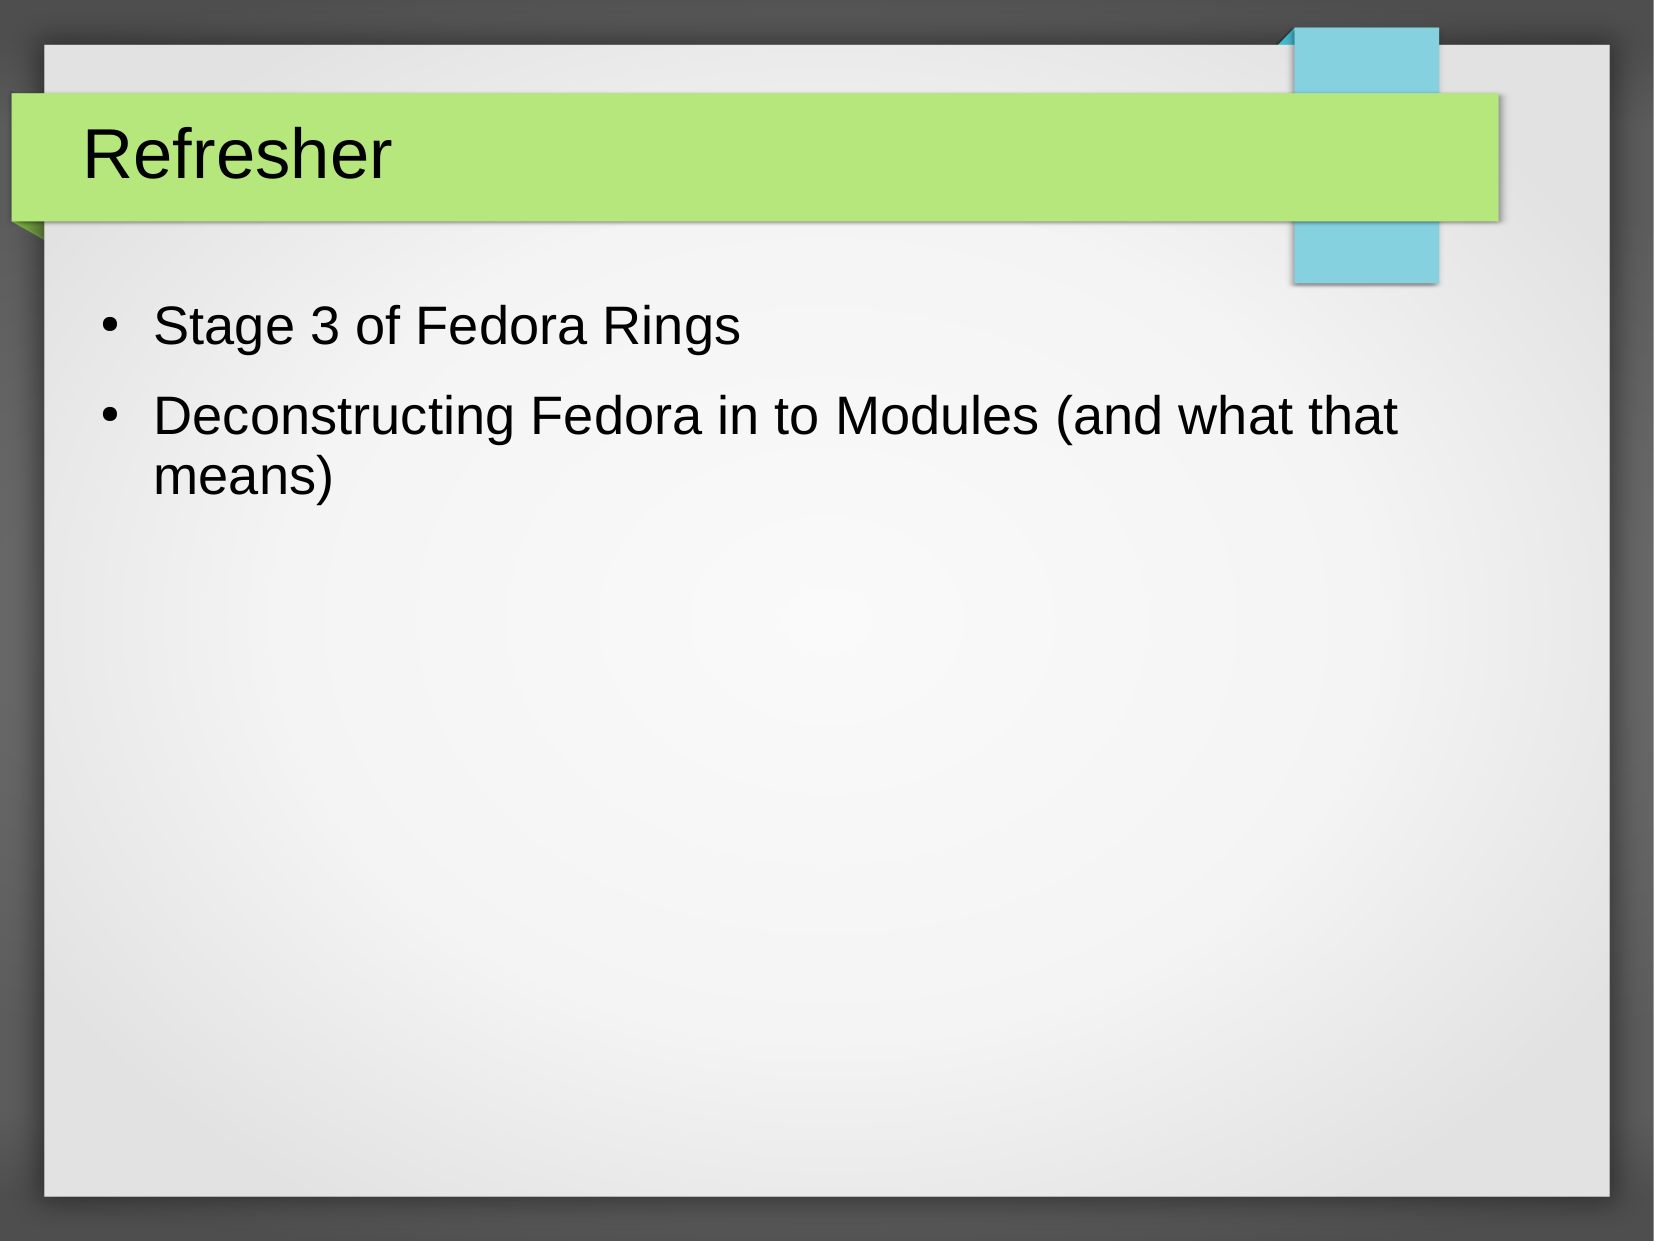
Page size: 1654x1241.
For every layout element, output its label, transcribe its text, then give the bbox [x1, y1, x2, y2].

picture [0, 0, 1654, 1241]
title Refresher [82, 94, 1264, 213]
list Stage 3 of Fedora Rings Deconstructing Fedora in to Modules (and what that means) [82, 295, 1571, 1015]
